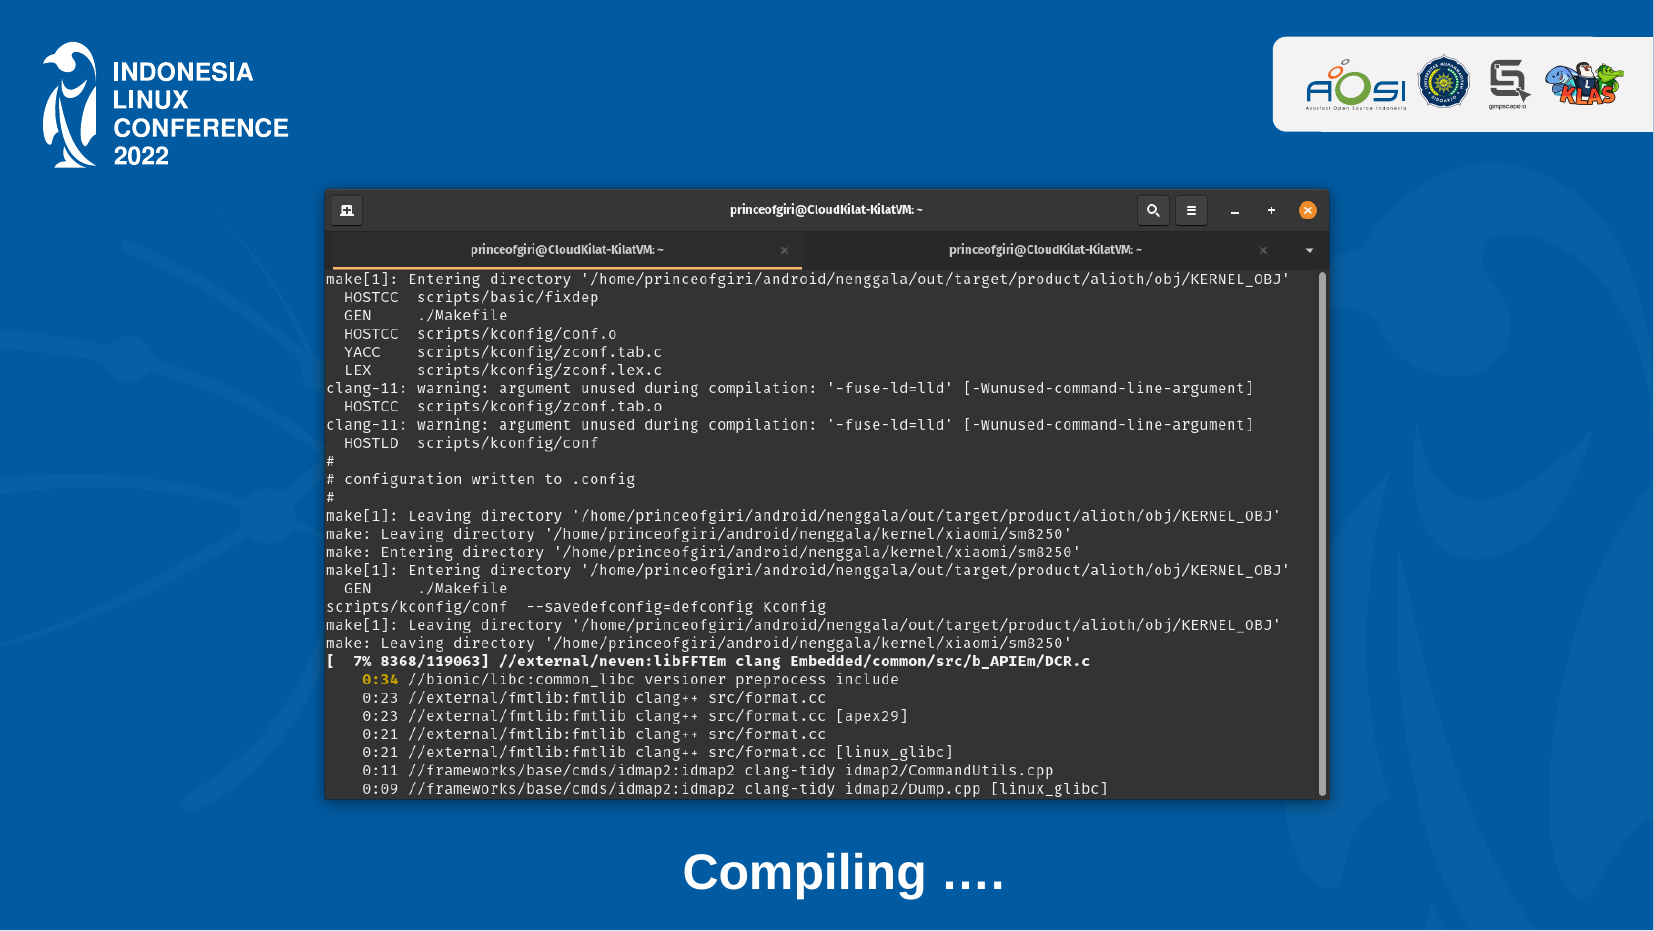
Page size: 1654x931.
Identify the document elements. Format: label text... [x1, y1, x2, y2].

picture [301, 168, 1352, 826]
picture [1545, 62, 1624, 105]
picture [1417, 54, 1471, 108]
title Compiling …. [637, 825, 1050, 919]
